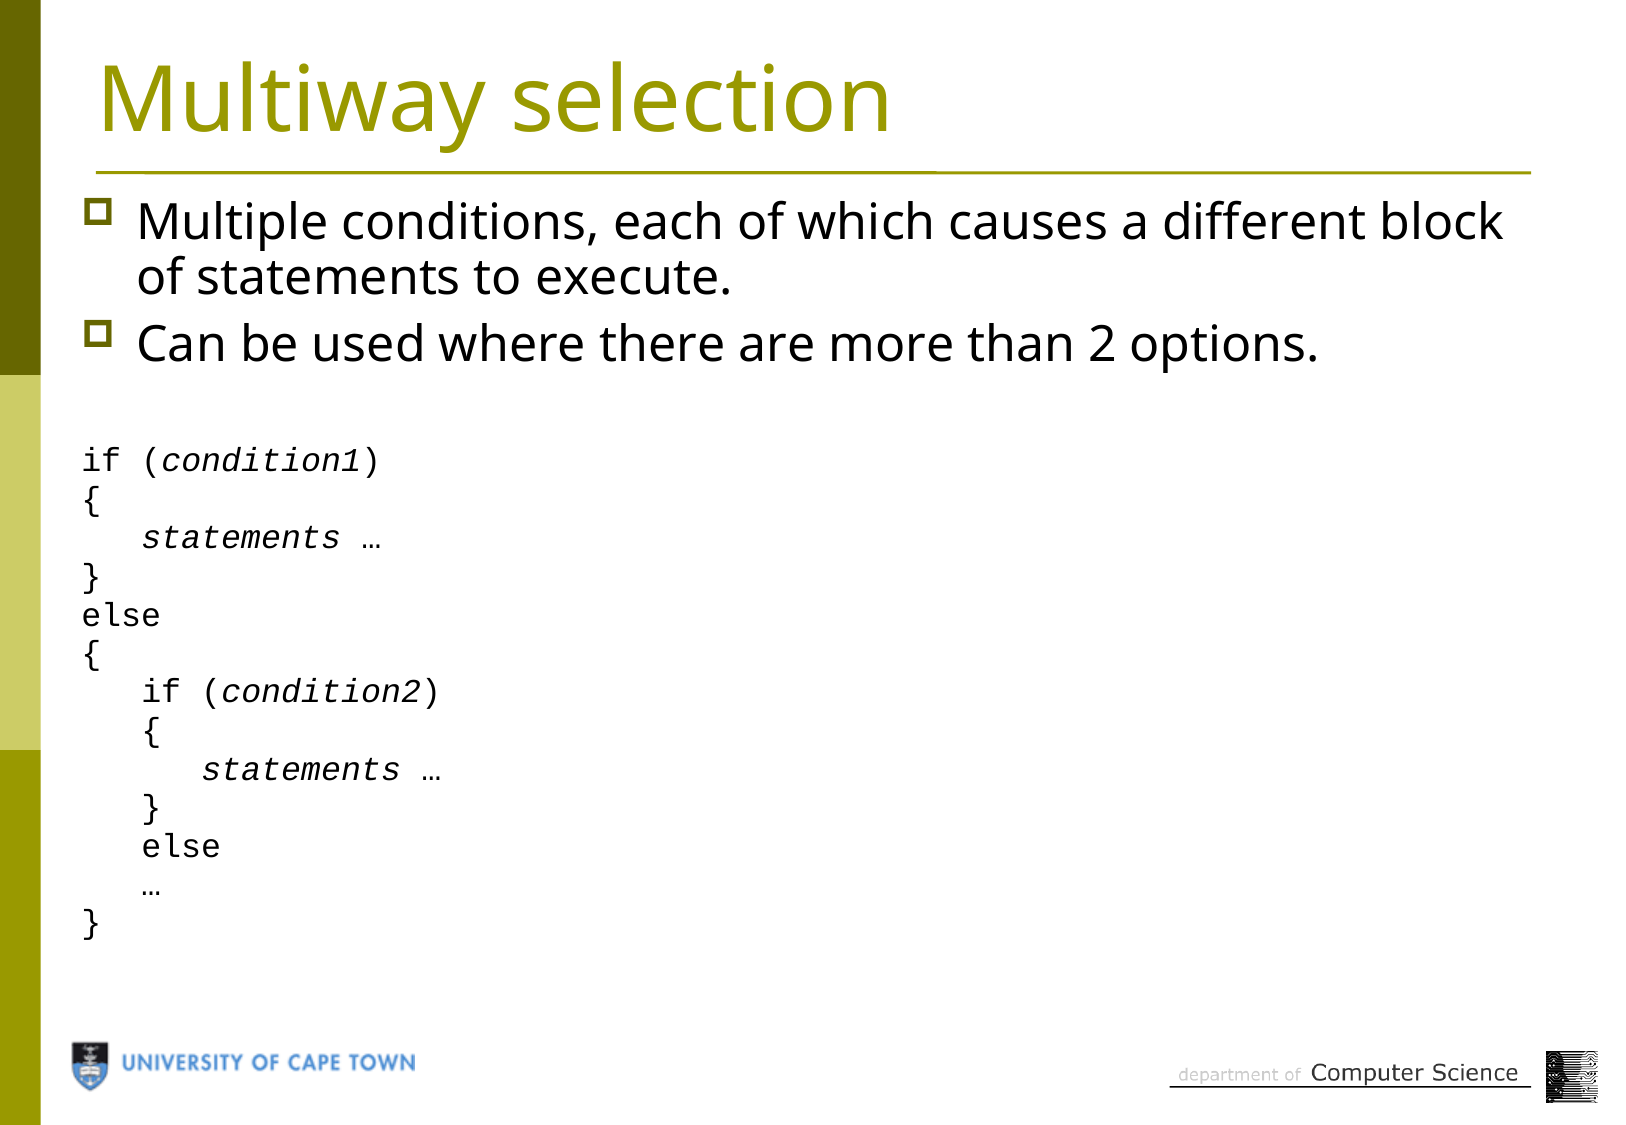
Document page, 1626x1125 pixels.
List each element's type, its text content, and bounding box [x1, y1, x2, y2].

picture [1169, 1043, 1532, 1091]
title Multiway selection [81, 21, 1543, 180]
list Multiple conditions, each of which causes a different block of statements to execute. Can be used where there are more than 2 options. if (condition1) { statements … } else { if (condition2) { statements … } else … } [81, 196, 1543, 1005]
picture [1546, 1051, 1598, 1103]
picture [61, 1024, 415, 1103]
